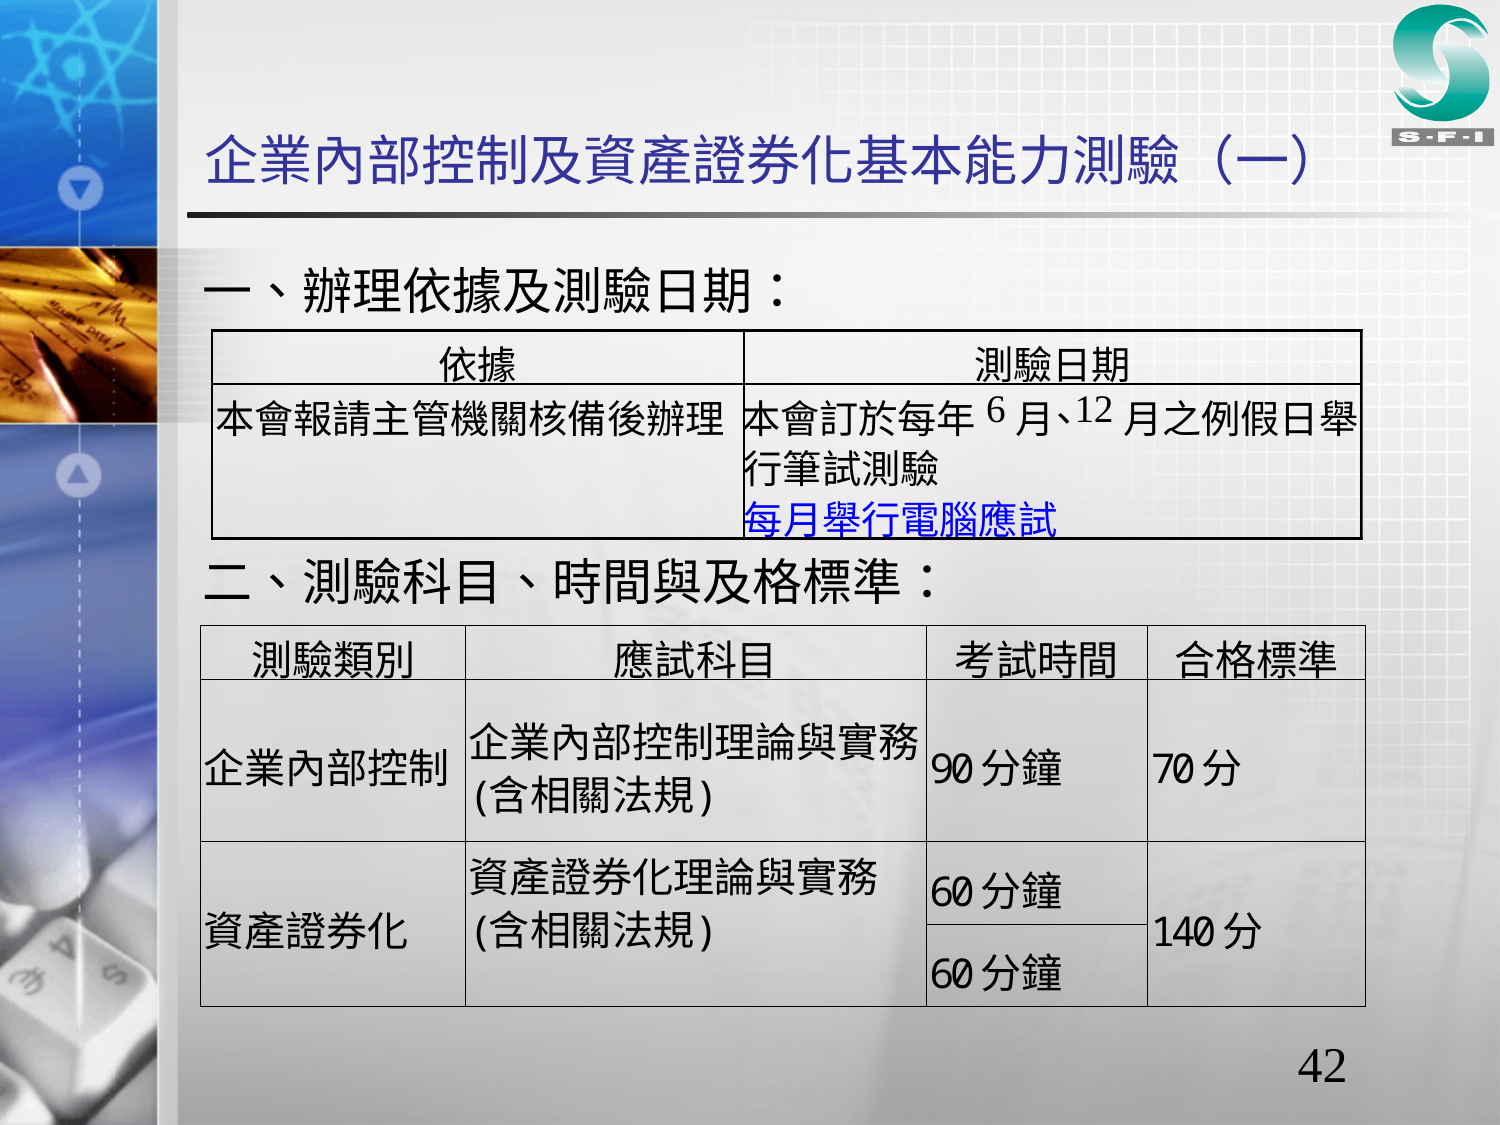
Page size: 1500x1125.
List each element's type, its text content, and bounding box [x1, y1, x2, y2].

picture [0, 0, 1500, 1125]
text_box 二、測驗科目、時間與及格標準： [187, 542, 977, 618]
list 一、辦理依據及測驗日期： [187, 259, 897, 332]
chart [164, 329, 1402, 1114]
title 企業內部控制及資產證券化基本能力測驗（一） [187, 99, 1362, 199]
